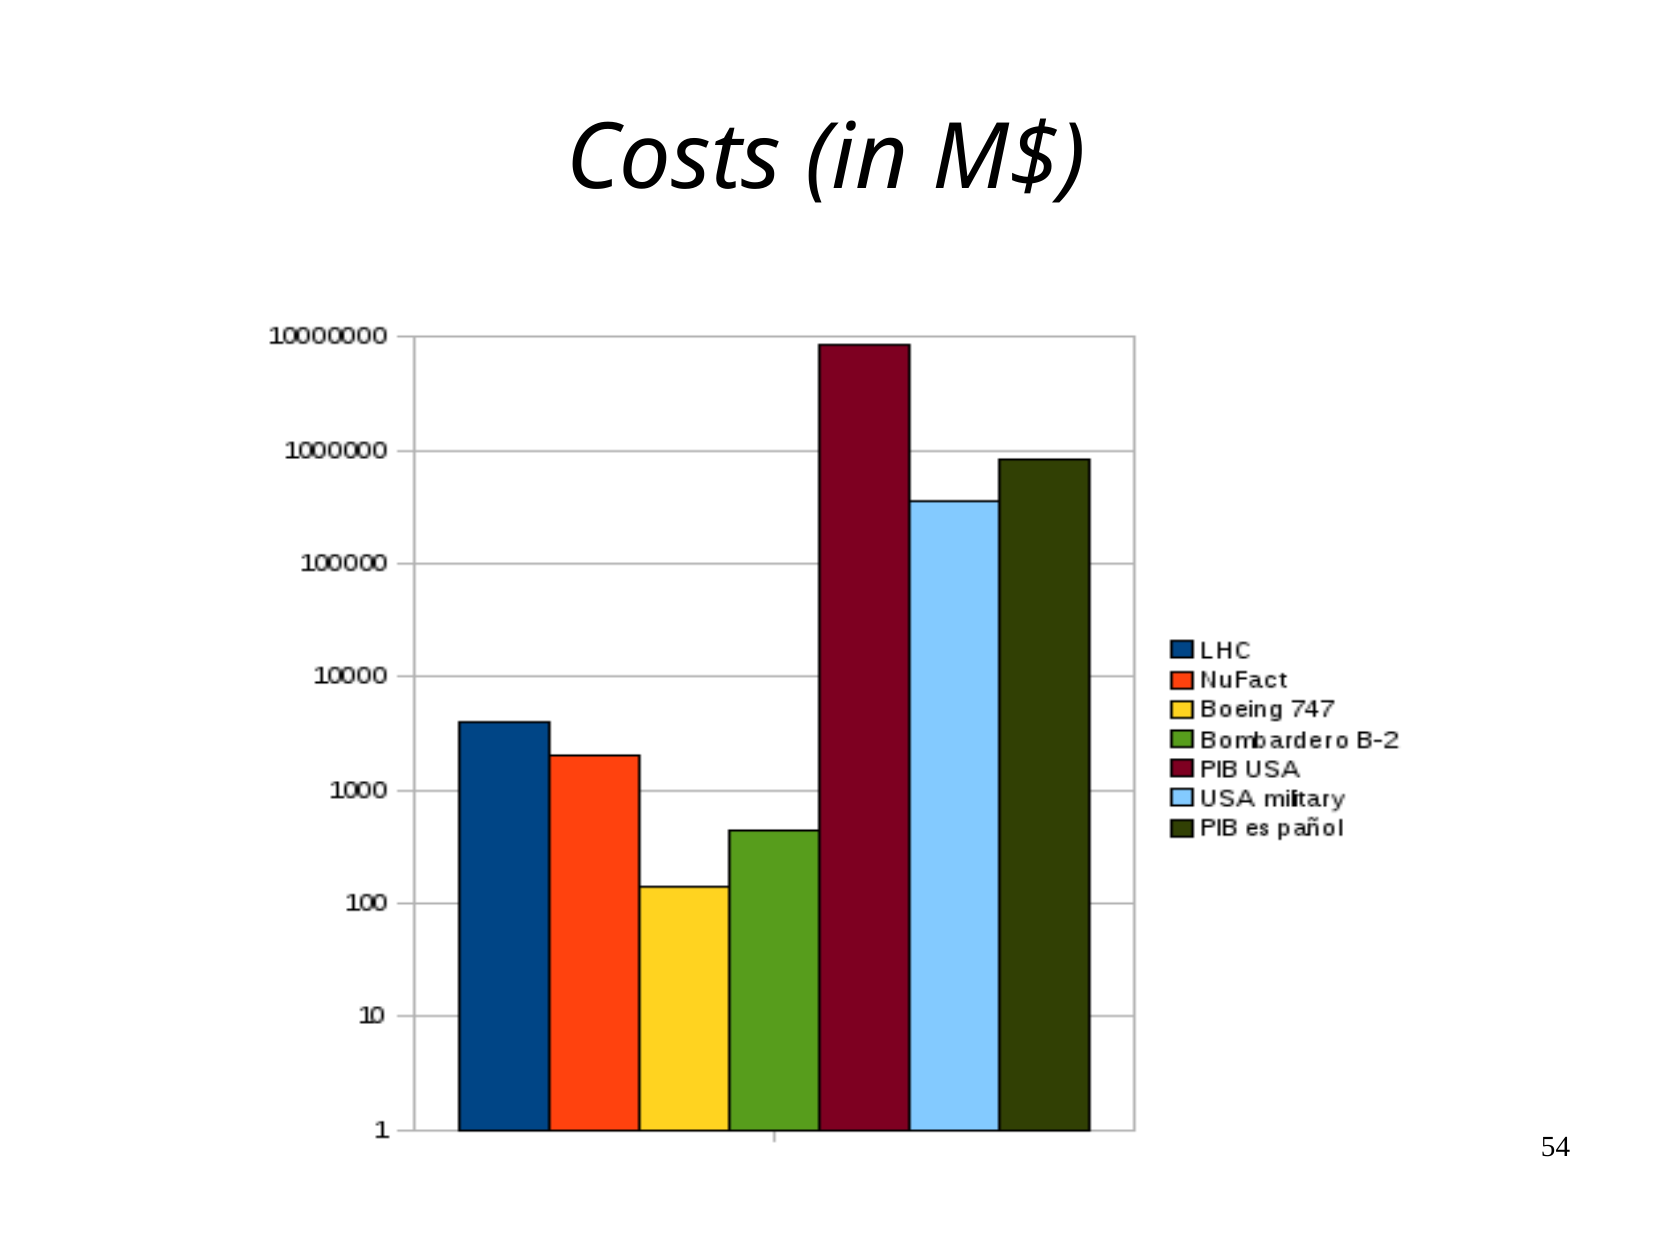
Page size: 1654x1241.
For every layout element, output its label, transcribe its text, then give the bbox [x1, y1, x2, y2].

title Costs (in M$) [82, 56, 1571, 250]
picture [255, 311, 1433, 1176]
